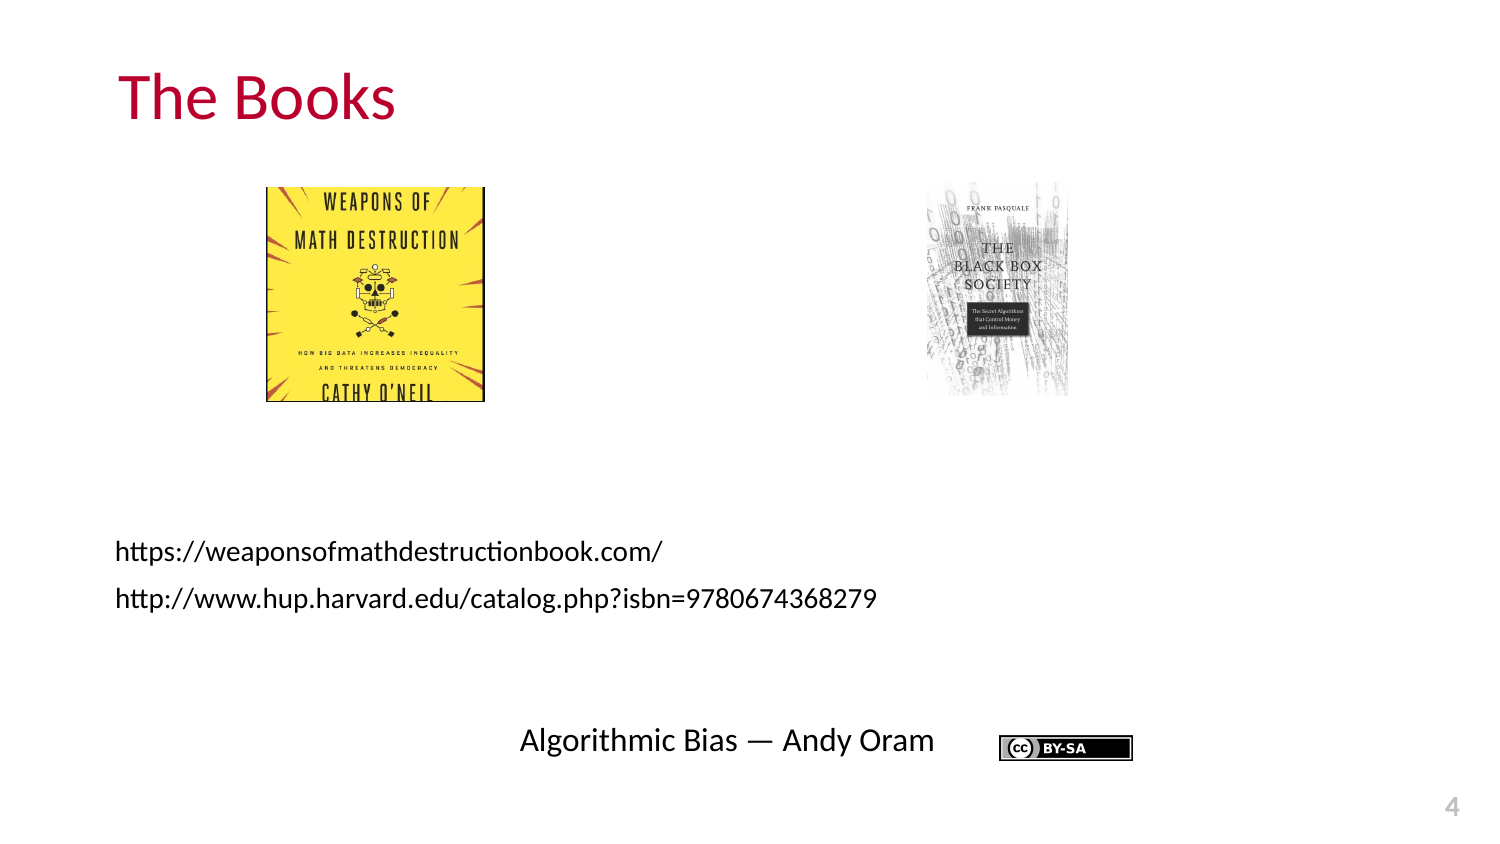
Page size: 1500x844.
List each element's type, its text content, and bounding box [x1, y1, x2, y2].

list Algorithmic Bias — Andy Oram [207, 715, 1248, 794]
picture [999, 735, 1133, 761]
list https://weaponsofmathdestructionbook.com/ [100, 529, 1394, 576]
slide_number <number> [1125, 782, 1475, 828]
title The Books [103, 45, 1397, 208]
list http://www.hup.harvard.edu/catalog.php?isbn=9780674368279 [100, 576, 1394, 655]
picture [266, 187, 485, 403]
picture [927, 182, 1068, 396]
